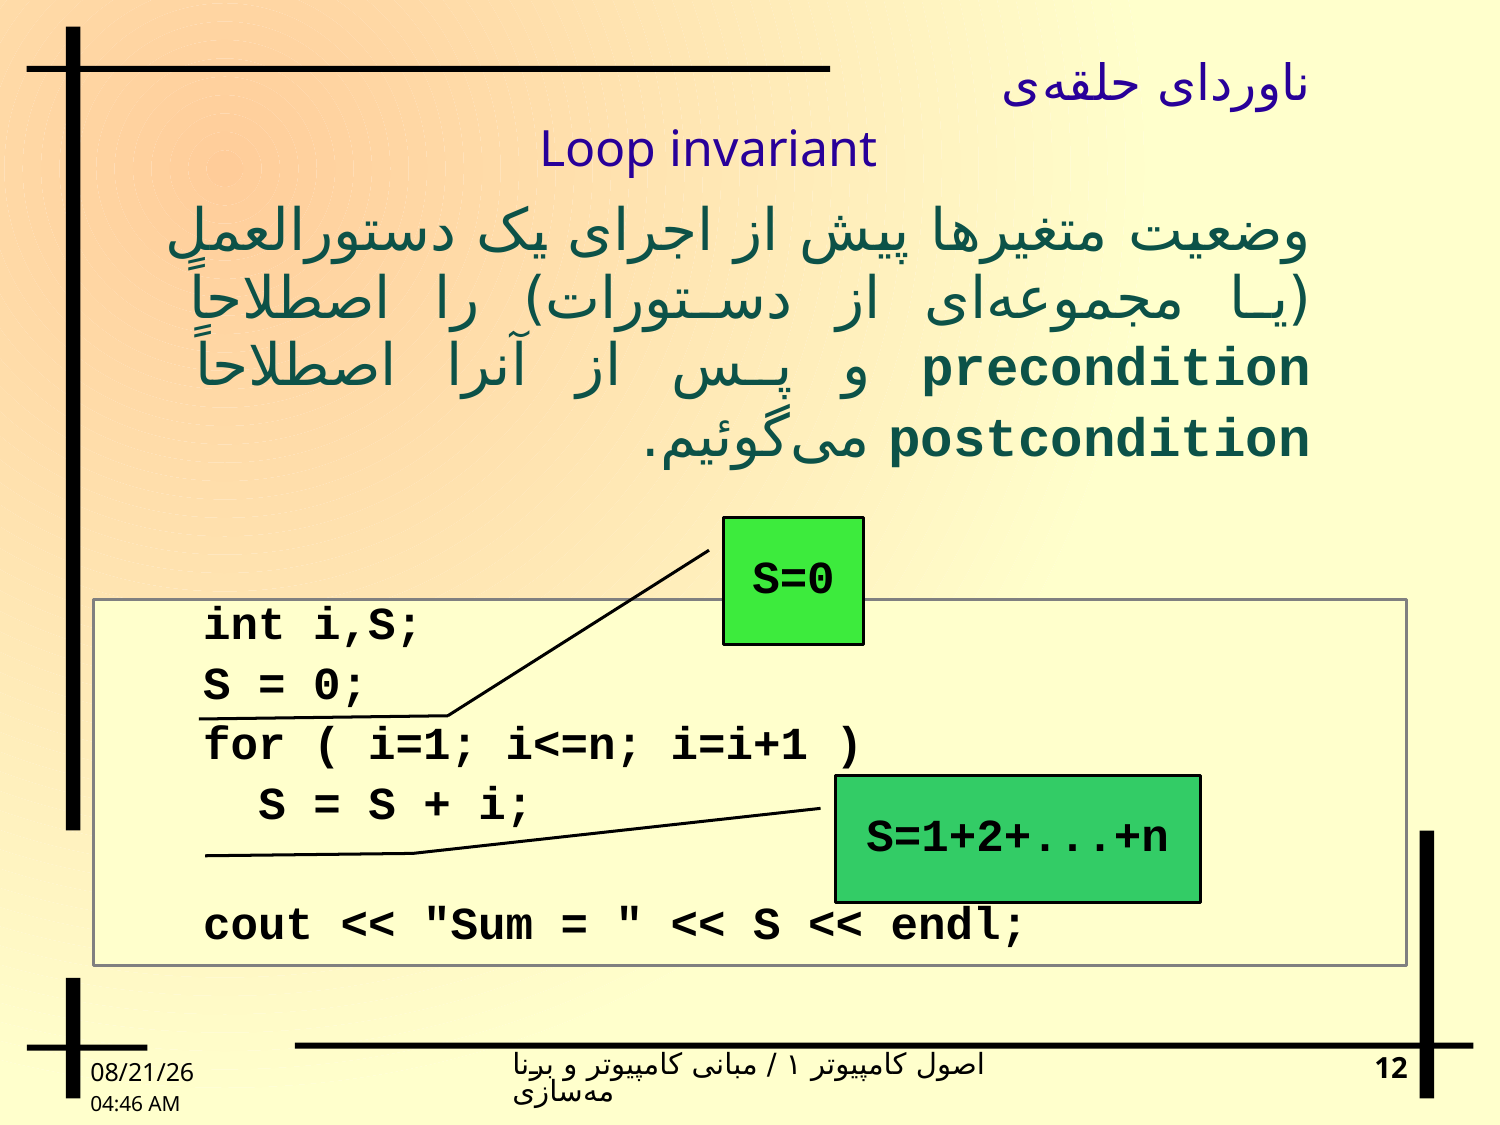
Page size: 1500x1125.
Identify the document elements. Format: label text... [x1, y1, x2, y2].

list int i,S; S = 0; for ( i=1; i<=n; i=i+1 ) S = S + i; cout << "Sum = " << S << endl; [93, 599, 1407, 966]
list وضعیت متغیرها پیش از اجرای یک دستورالعمل (یا مجموعه‌ای از دستورات) را اصطلاحاً precondition و پس از آنرا اصطلاحاً postcondition می‌گوئیم. [163, 196, 1364, 492]
title ناوردای حلقه‌ی Loop invariant [68, 57, 1350, 178]
text_box S=1+2+...+n [835, 776, 1200, 903]
text_box S=0 [724, 517, 863, 644]
